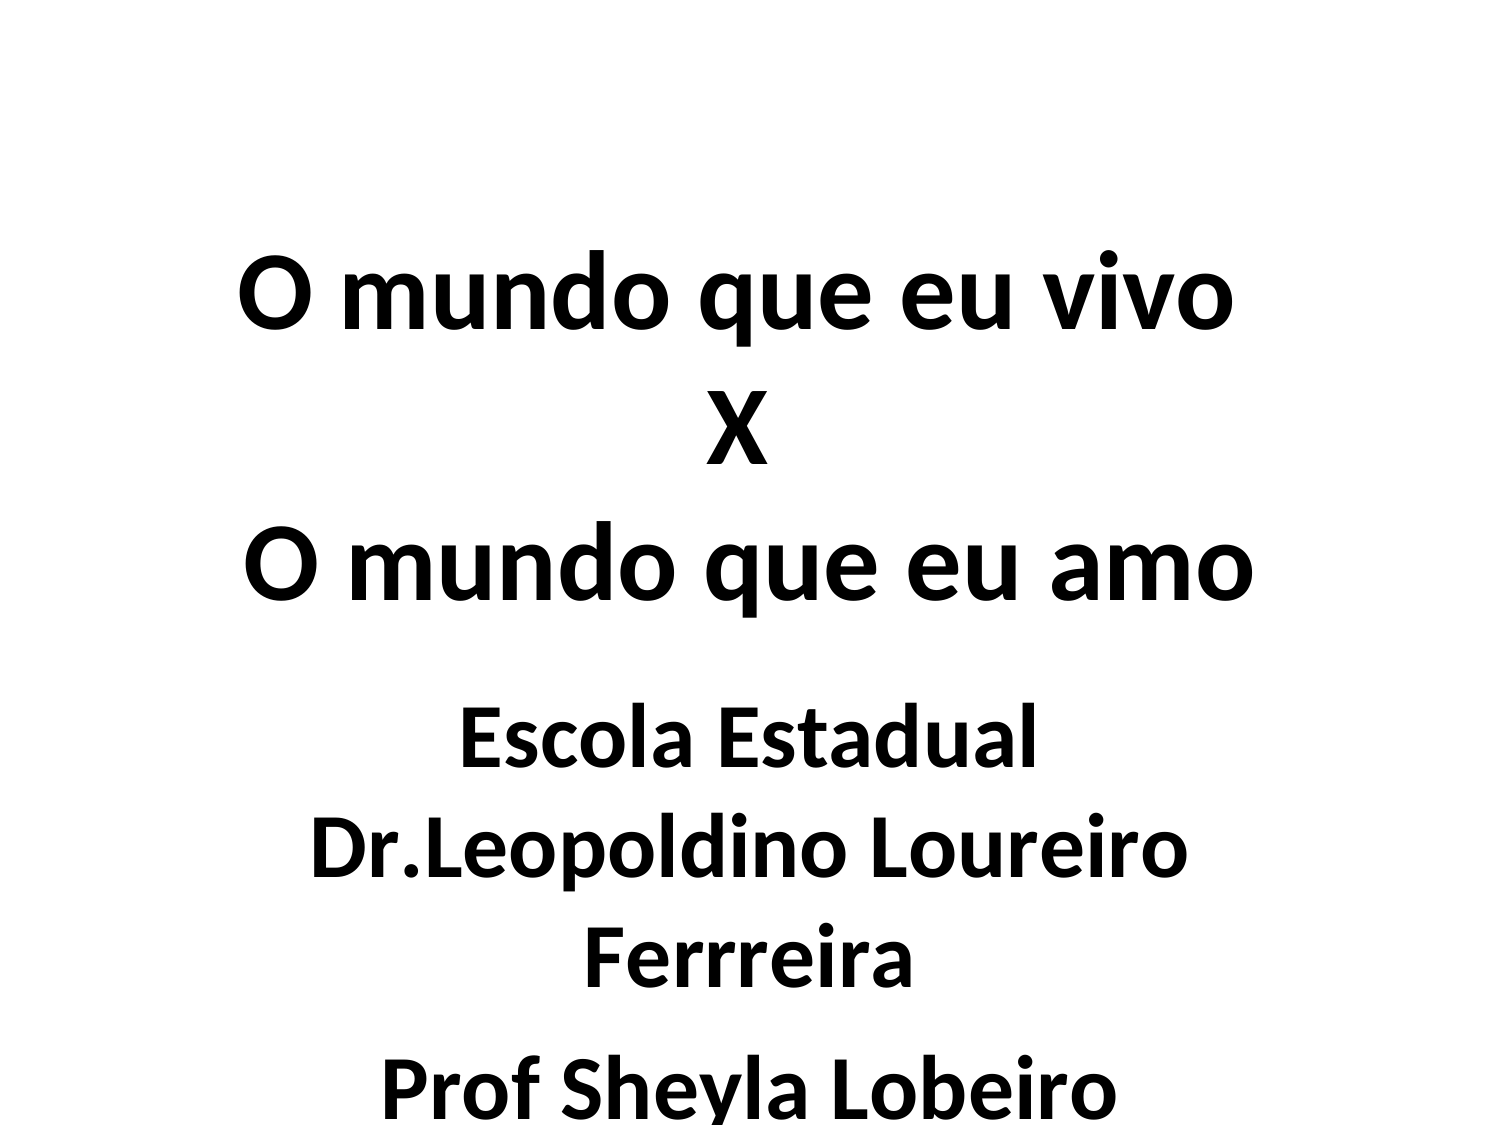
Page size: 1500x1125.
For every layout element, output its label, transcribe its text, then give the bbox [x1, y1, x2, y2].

text_box Escola Estadual Dr.Leopoldino Loureiro Ferrreira Prof Sheyla Lobeiro [225, 667, 1276, 1125]
title O mundo que eu vivo X O mundo que eu amo [112, 75, 1388, 866]
